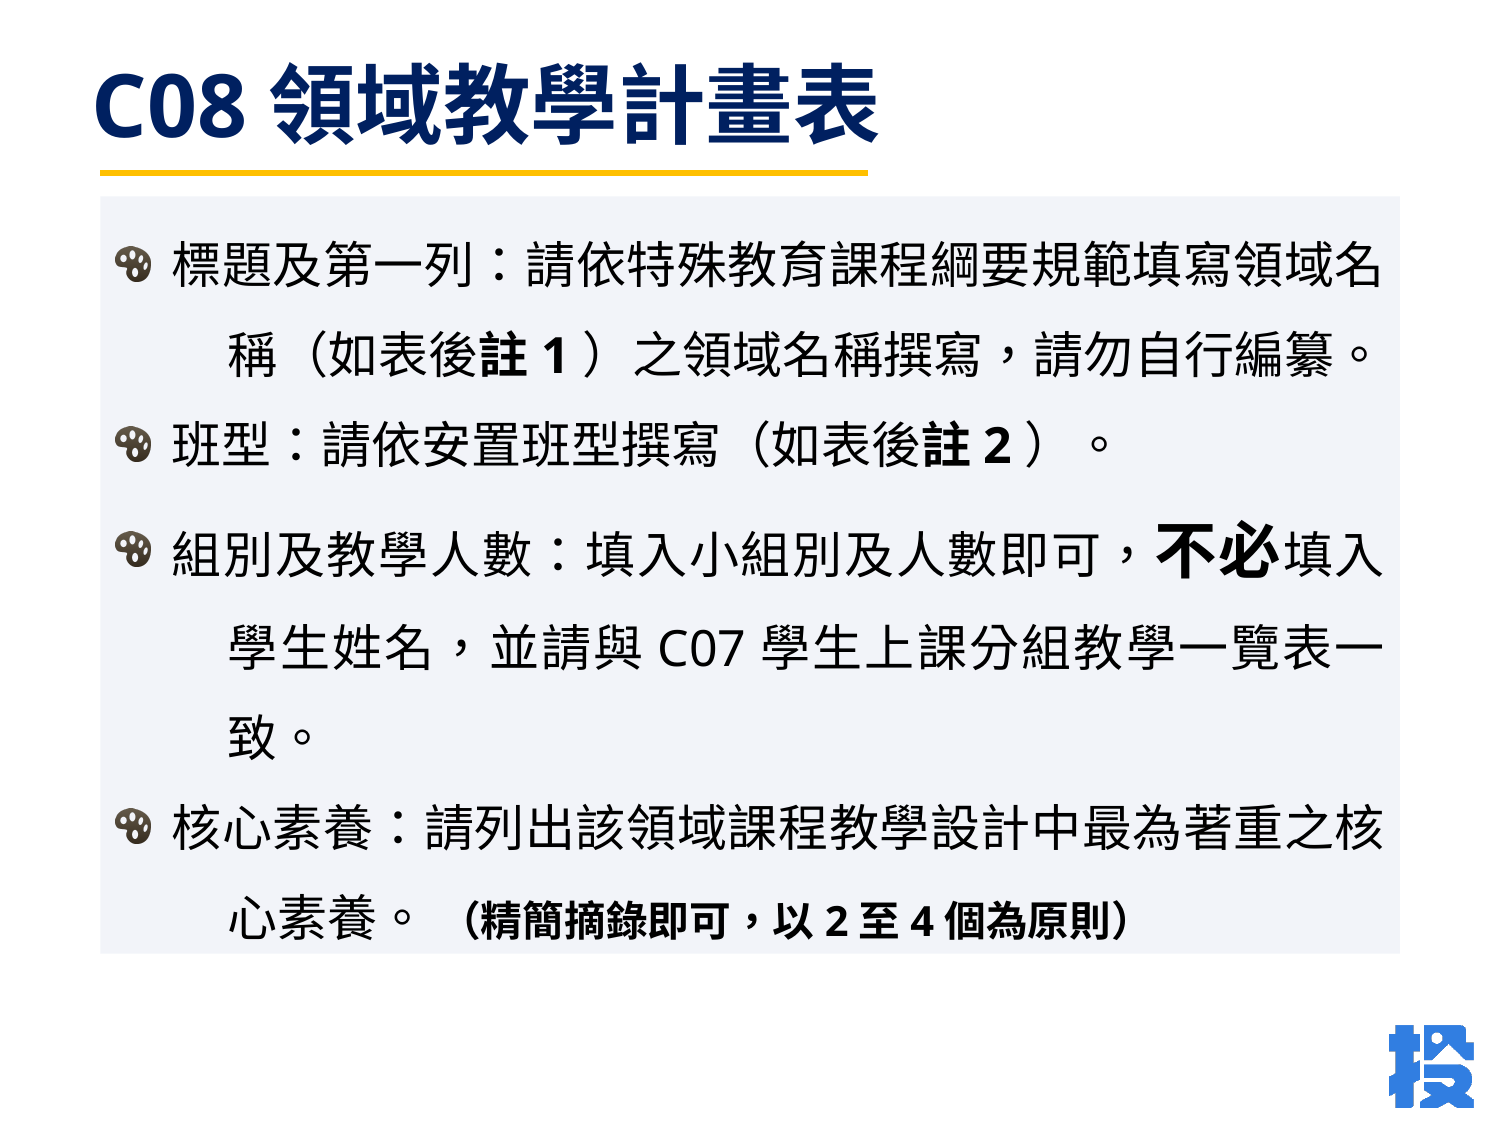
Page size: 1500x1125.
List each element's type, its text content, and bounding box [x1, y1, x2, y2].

text_box C08領域教學計畫表 [76, 42, 1400, 164]
text_box 標題及第一列：請依特殊教育課程綱要規範填寫領域名稱（如表後註1）之領域名稱撰寫，請勿自行編纂。 班型：請依安置班型撰寫（如表後註2）。 組別及教學人數：填入小組別及人數即可，不必填入學生姓名，並請與C07學生上課分組教學一覽表一致。 核心素養：請列出該領域課程教學設計中最為著重之核心素養。 （精簡摘錄即可，以2至4個為原則） [100, 196, 1400, 871]
picture [1362, 997, 1500, 1125]
